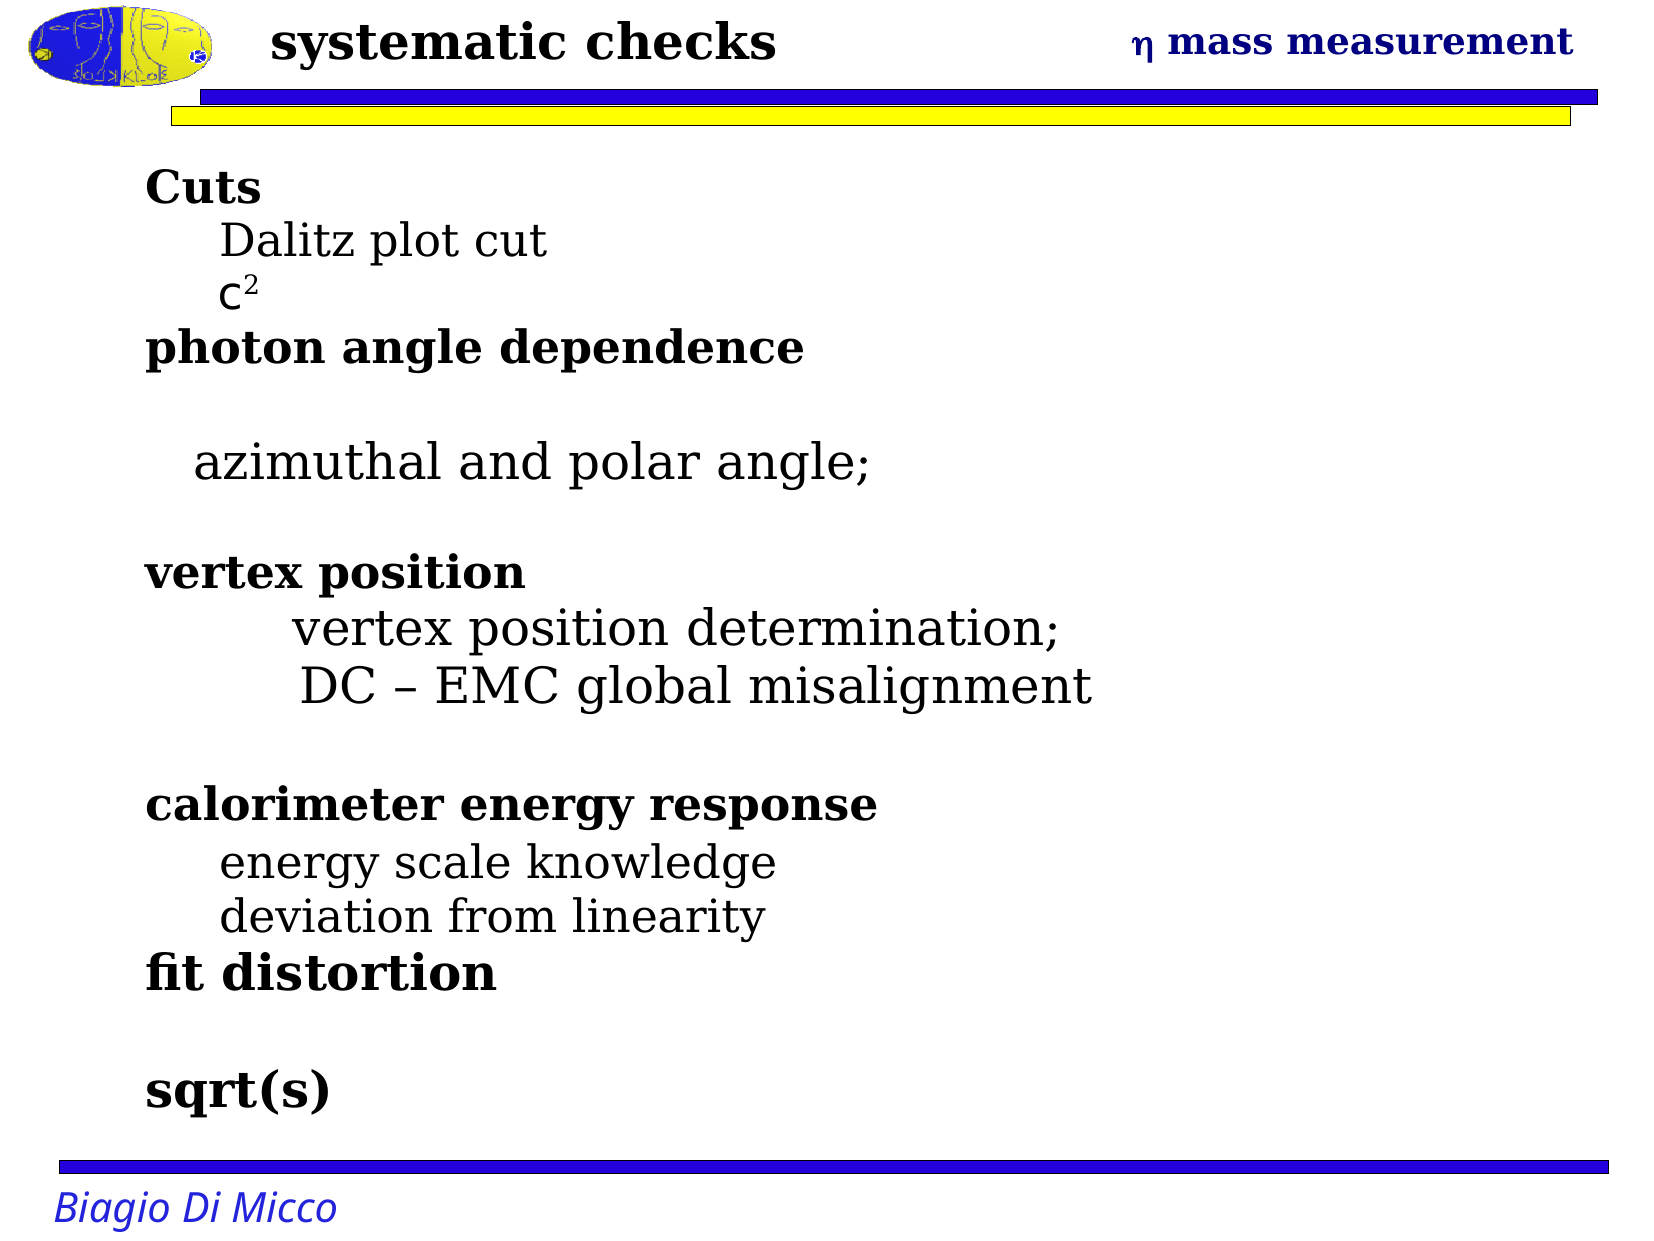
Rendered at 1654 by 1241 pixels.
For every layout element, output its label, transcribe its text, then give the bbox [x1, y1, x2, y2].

text_box systematic checks [270, 12, 1154, 72]
text_box Cuts Dalitz plot cut c2 photon angle dependence azimuthal and polar angle; vertex position vertex position determination; DC – EMC global misalignment calorimeter energy response energy scale knowledge deviation from linearity fit distortion sqrt(s) [145, 160, 1563, 1241]
picture [20, 2, 220, 89]
